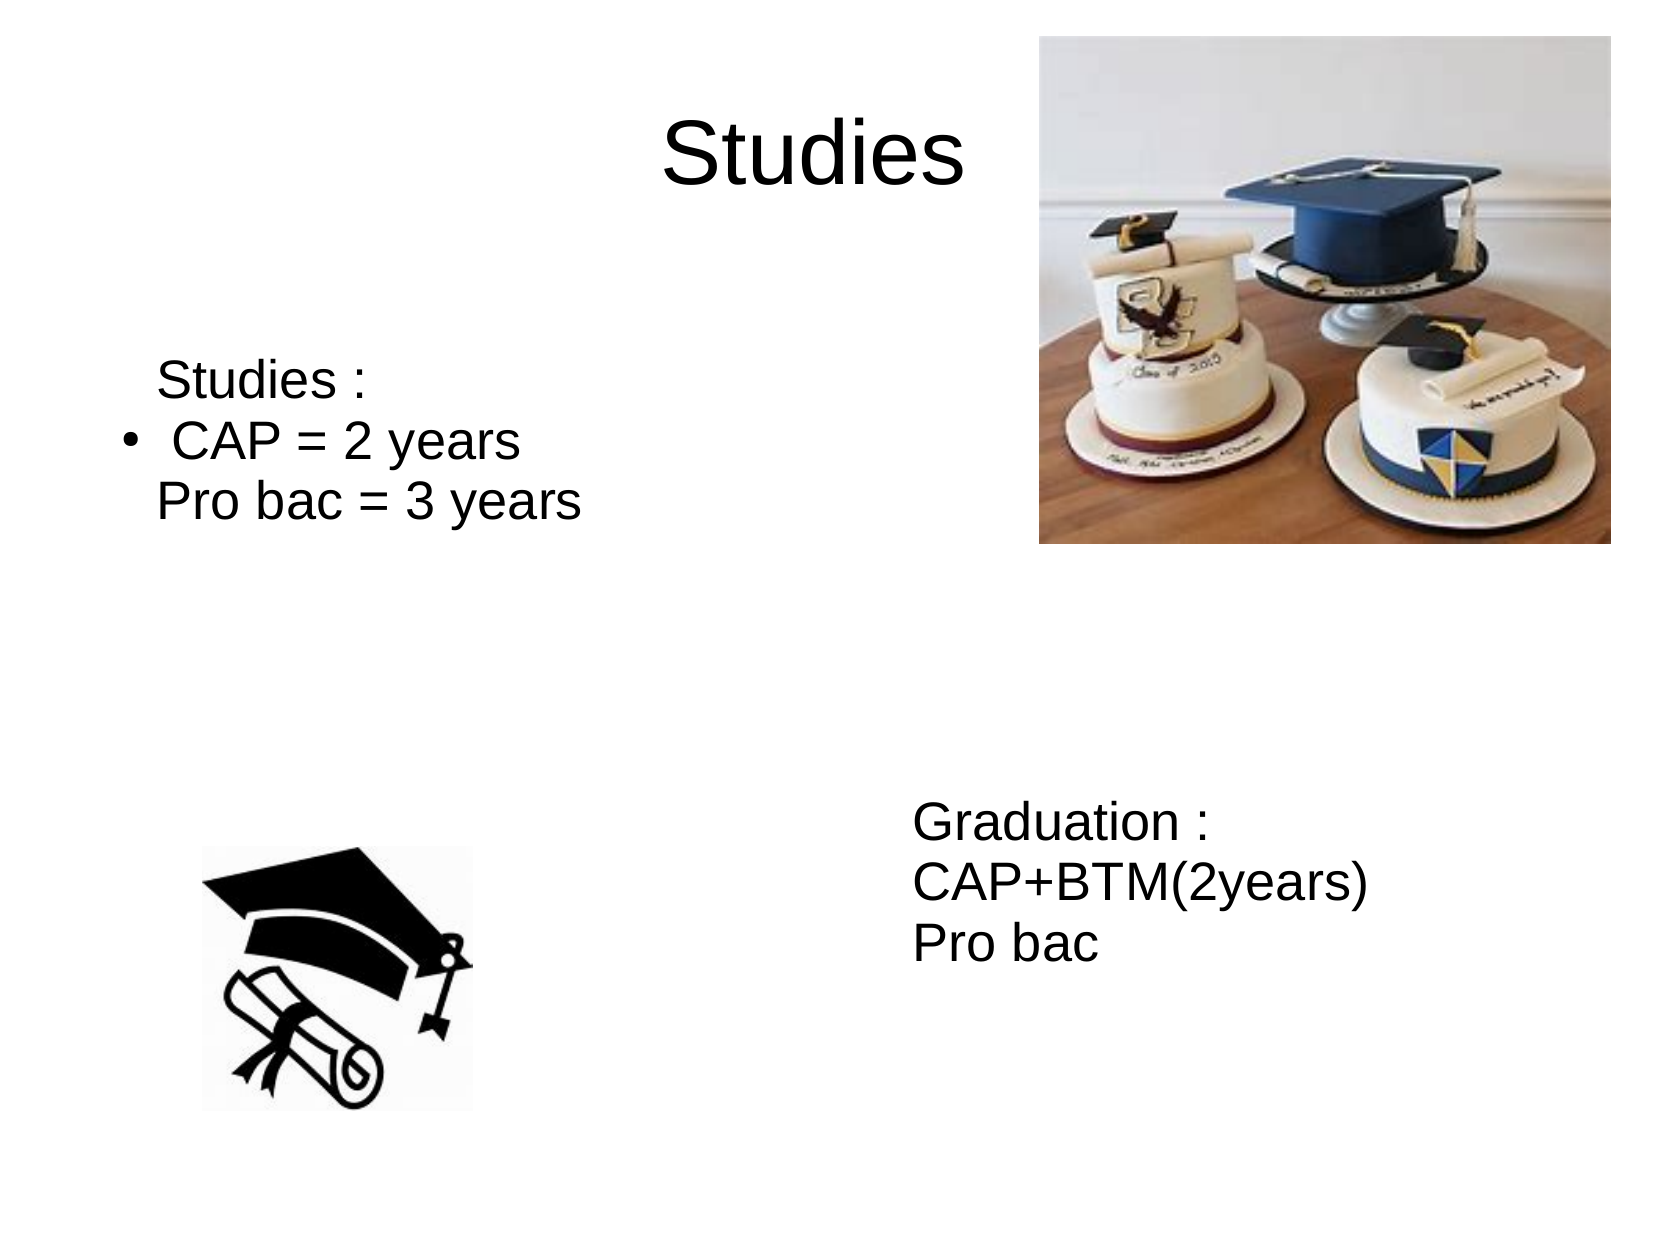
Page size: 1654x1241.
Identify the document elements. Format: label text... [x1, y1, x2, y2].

title Studies [82, 49, 1039, 257]
picture [202, 846, 473, 1111]
picture [1039, 36, 1611, 544]
text_box Graduation : CAP+BTM(2years) Pro bac [897, 783, 1453, 981]
text_box Studies : CAP = 2 years Pro bac = 3 years [106, 342, 815, 539]
